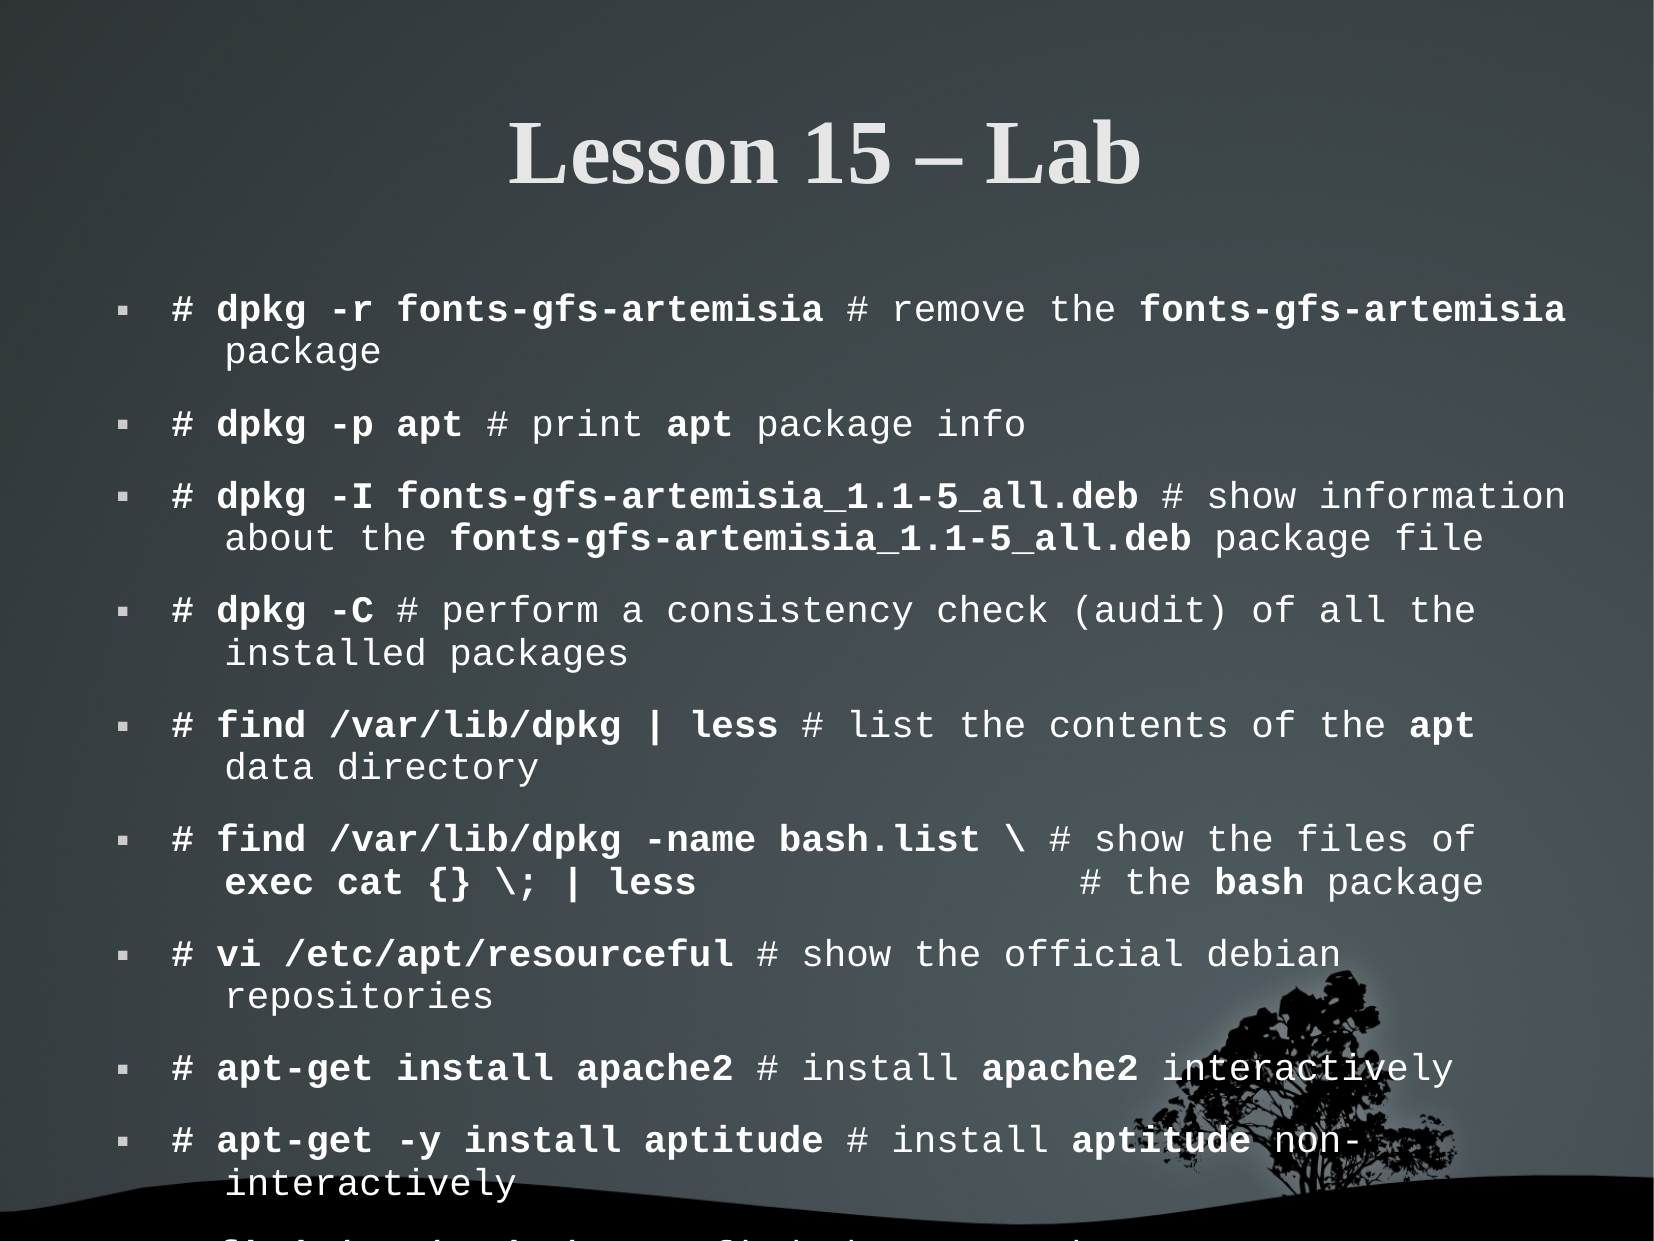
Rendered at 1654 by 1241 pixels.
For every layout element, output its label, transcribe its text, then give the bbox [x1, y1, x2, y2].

list # dpkg -r fonts-gfs-artemisia # remove the fonts-gfs-artemisia package # dpkg -p apt # print apt package info # dpkg -I fonts-gfs-artemisia_1.1-5_all.deb # show information about the fonts-gfs-artemisia_1.1-5_all.deb package file # dpkg -C # perform a consistency check (audit) of all the installed packages # find /var/lib/dpkg | less # list the contents of the apt data directory # find /var/lib/dpkg -name bash.list \ # show the files of exec cat {} \; | less # the bash package # vi /etc/apt/resourceful # show the official debian repositories # apt-get install apache2 # install apache2 interactively # apt-get -y install aptitude # install aptitude non-interactively # find /var/cache/apt # find the apt cache contents # df -hT # note the filesystem sizes # apt-get clean # clean the apt cache [82, 290, 1571, 1206]
picture [0, 0, 1654, 1241]
title Lesson 15 – Lab [82, 49, 1571, 257]
